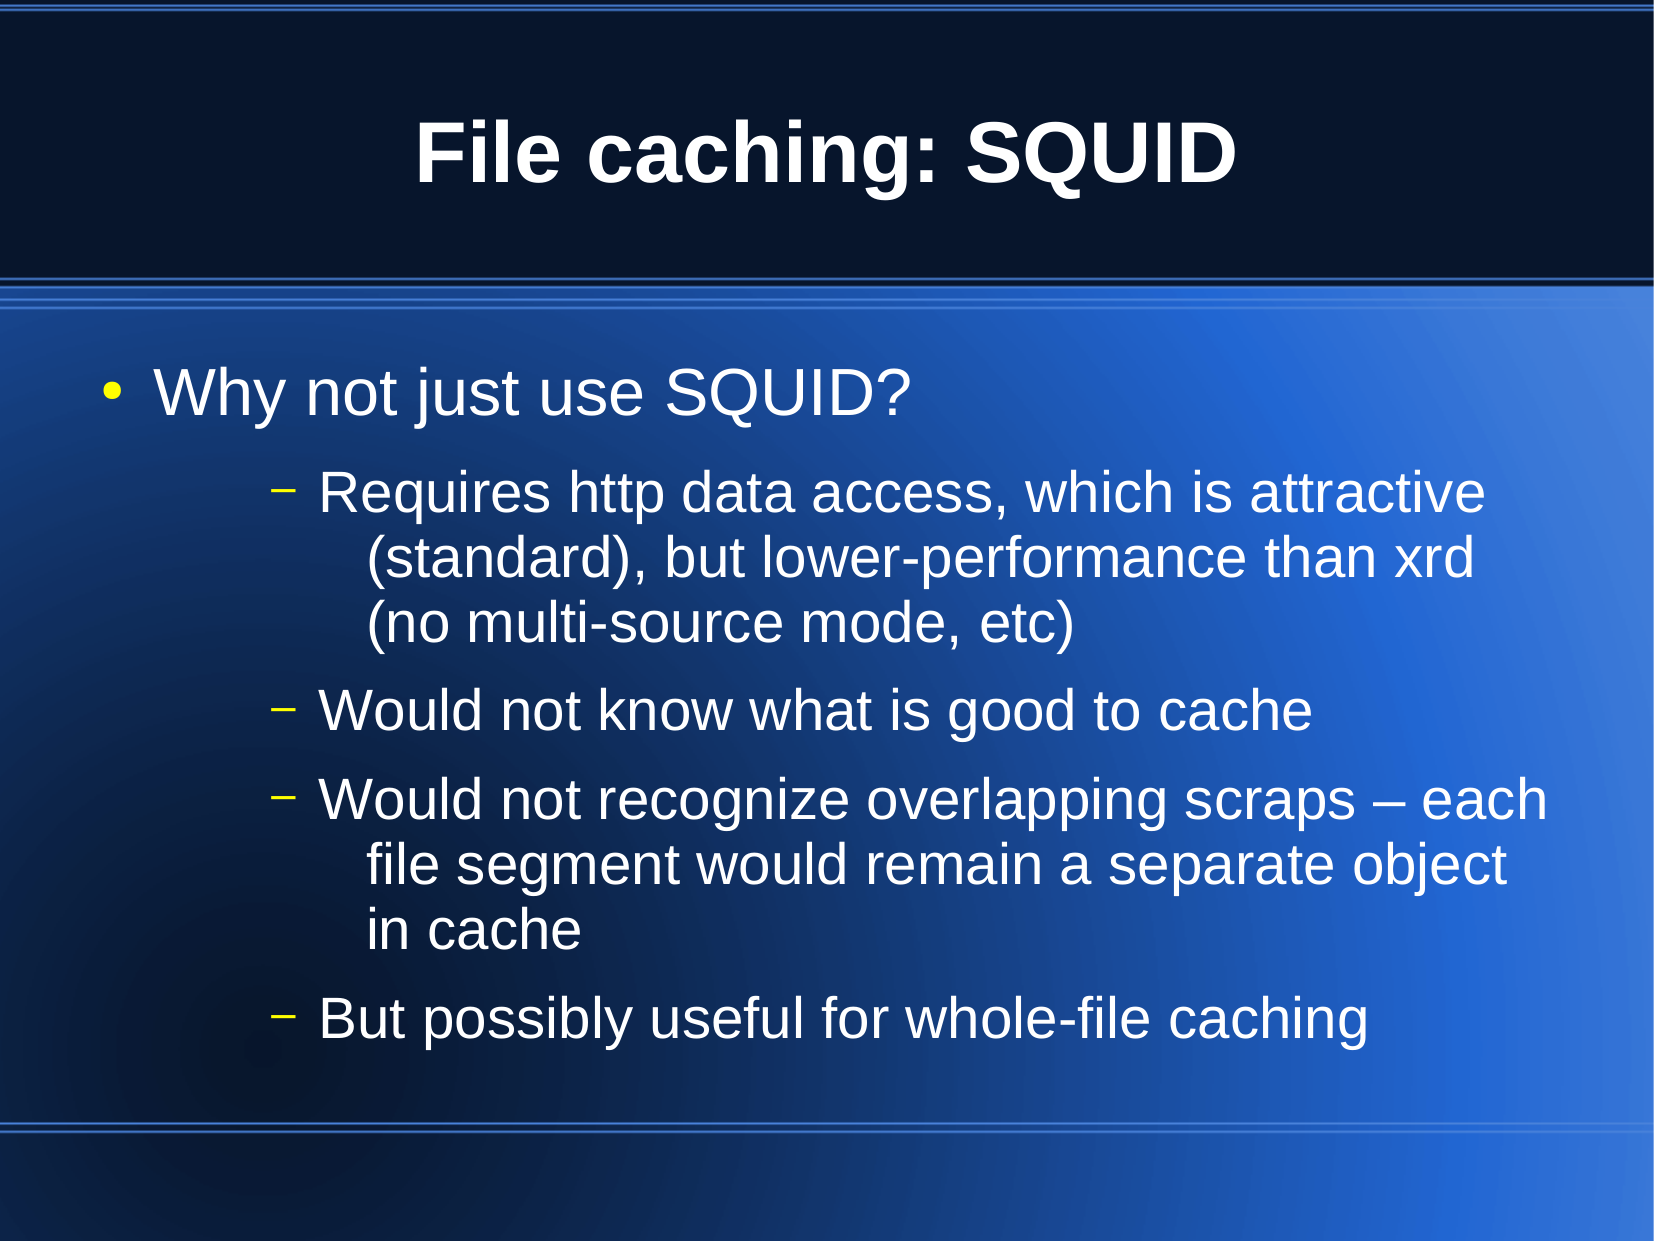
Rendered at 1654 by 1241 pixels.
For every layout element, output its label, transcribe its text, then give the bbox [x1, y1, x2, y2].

picture [0, 0, 1654, 1241]
list Why not just use SQUID? Requires http data access, which is attractive (standard), but lower-performance than xrd (no multi-source mode, etc) Would not know what is good to cache Would not recognize overlapping scraps – each file segment would remain a separate object in cache But possibly useful for whole-file caching [82, 355, 1571, 1058]
title File caching: SQUID [82, 49, 1571, 257]
